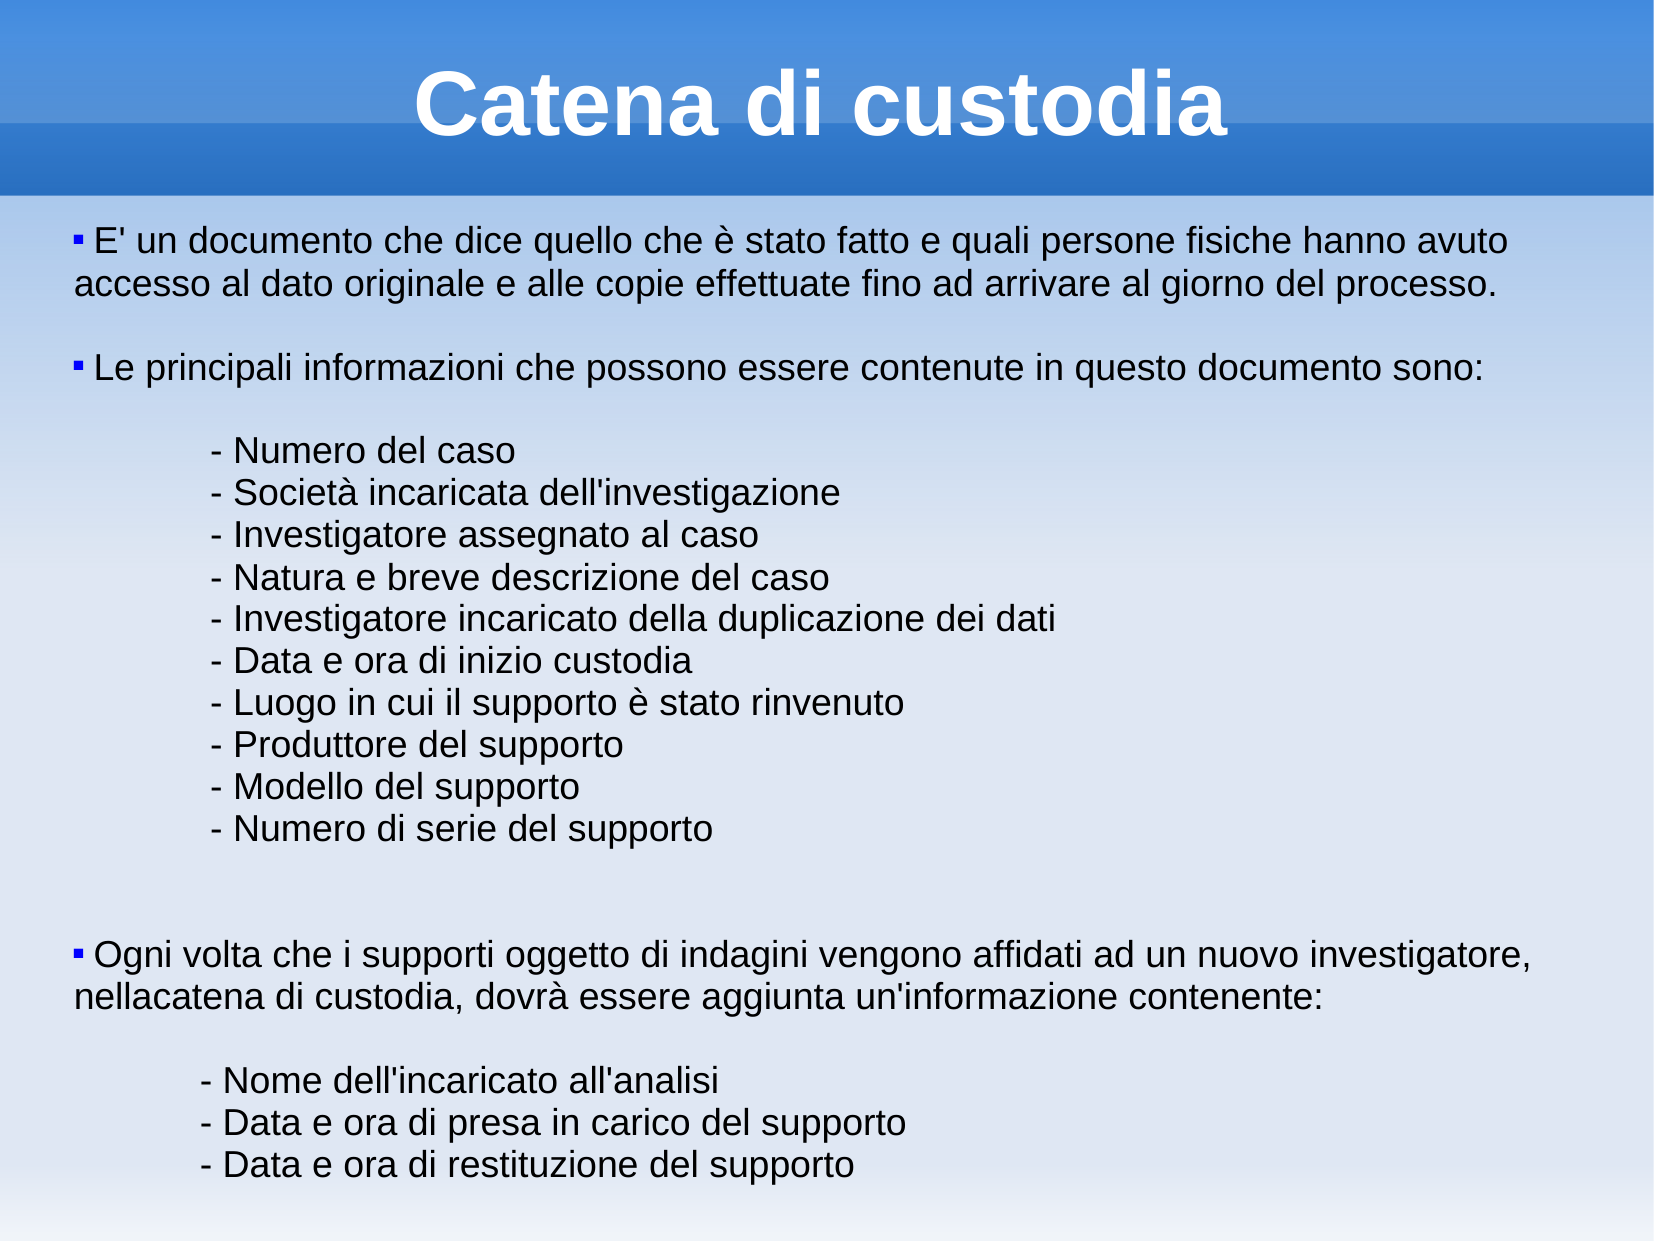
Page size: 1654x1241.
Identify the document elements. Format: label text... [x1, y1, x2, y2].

title Catena di custodia [76, 7, 1565, 200]
text_box E' un documento che dice quello che è stato fatto e quali persone fisiche hanno avuto accesso al dato originale e alle copie effettuate fino ad arrivare al giorno del processo. Le principali informazioni che possono essere contenute in questo documento sono: - Numero del caso - Società incaricata dell'investigazione - Investigatore assegnato al caso - Natura e breve descrizione del caso - Investigatore incaricato della duplicazione dei dati - Data e ora di inizio custodia - Luogo in cui il supporto è stato rinvenuto - Produttore del supporto - Modello del supporto - Numero di serie del supporto Ogni volta che i supporti oggetto di indagini vengono affidati ad un nuovo investigatore, nellacatena di custodia, dovrà essere aggiunta un'informazione contenente: - Nome dell'incaricato all'analisi - Data e ora di presa in carico del supporto - Data e ora di restituzione del supporto [59, 212, 1625, 1236]
picture [0, 0, 1654, 1241]
